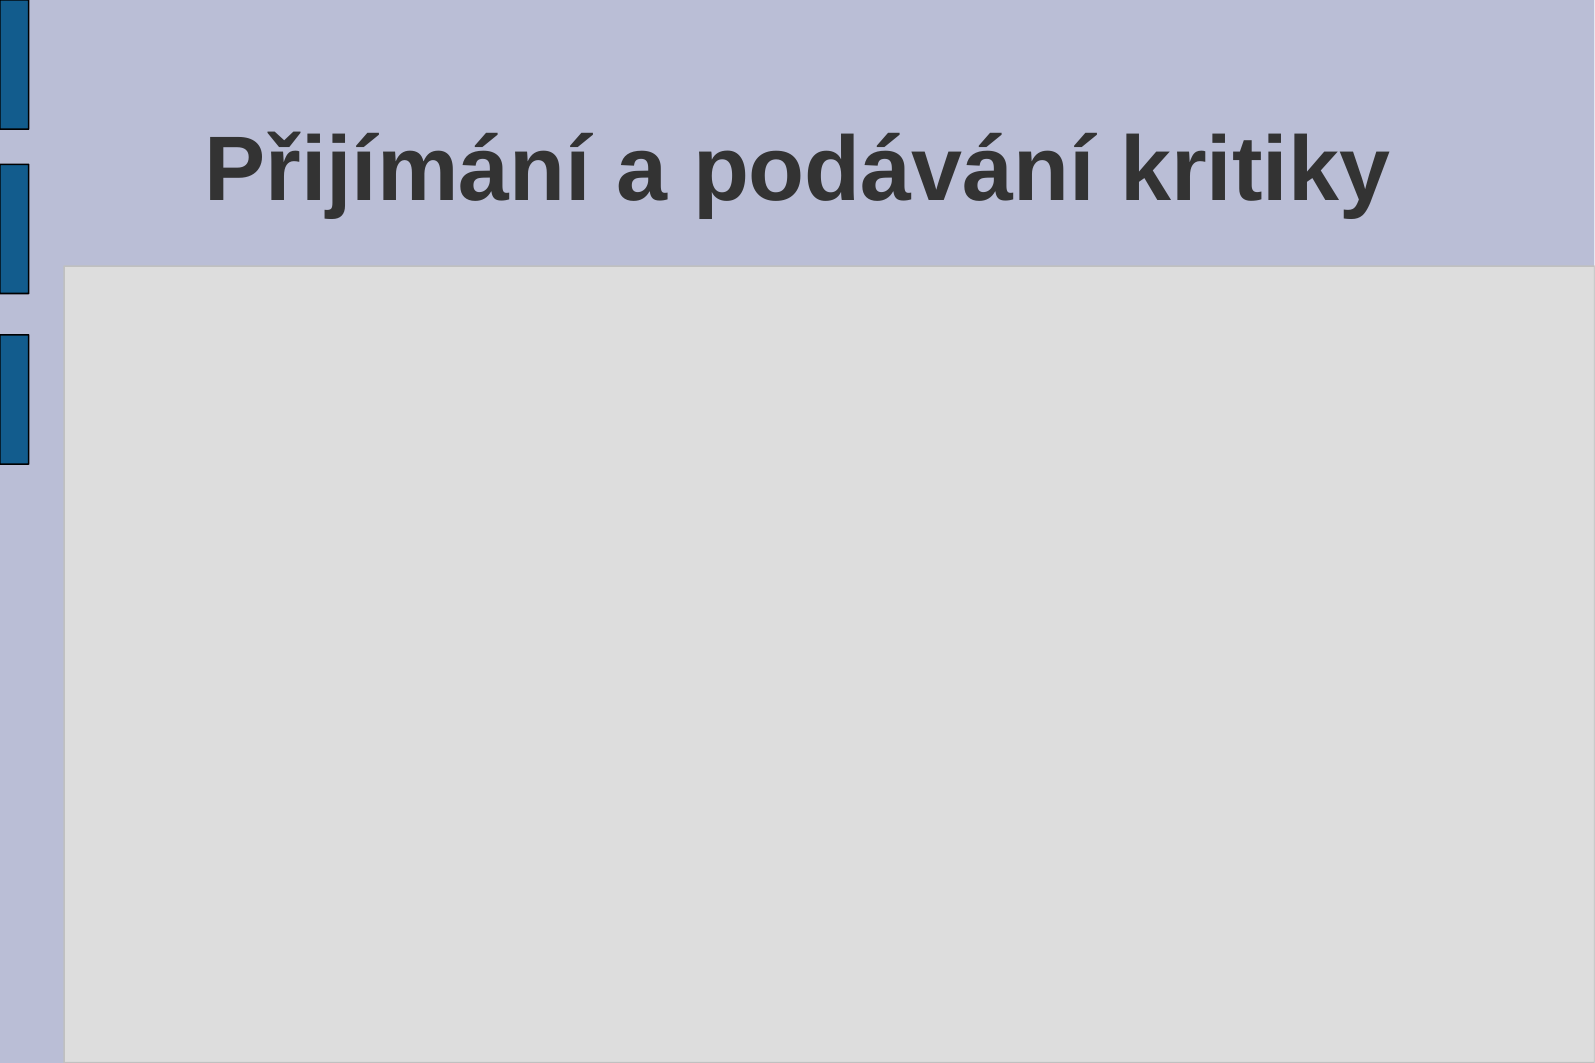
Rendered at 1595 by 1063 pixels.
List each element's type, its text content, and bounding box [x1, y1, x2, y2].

title Přijímání a podávání kritiky [117, 85, 1479, 249]
